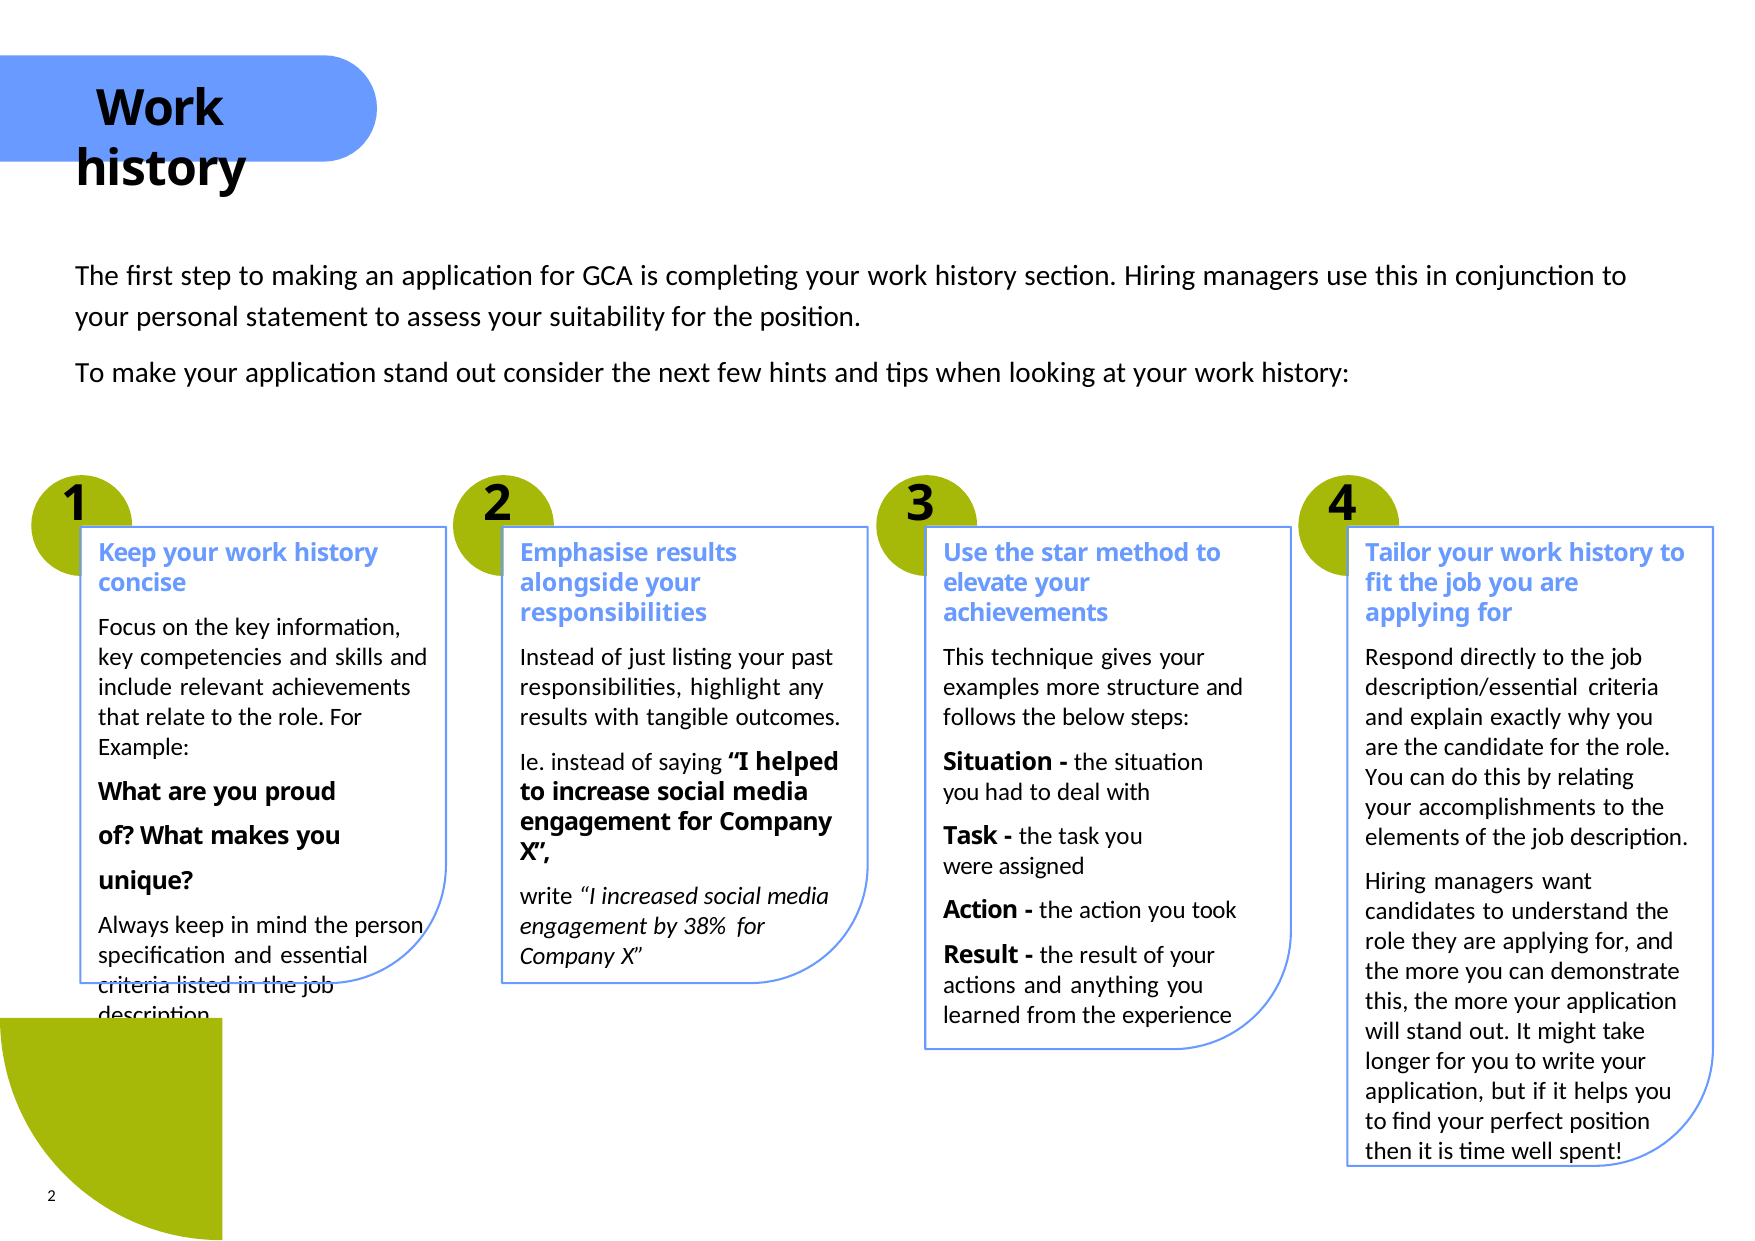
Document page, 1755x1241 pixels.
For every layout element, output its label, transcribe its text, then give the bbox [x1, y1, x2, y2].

text_box 2 [45, 1182, 58, 1207]
text_box Tailor your work history to fit the job you are applying for Respond directly to the job description/essential criteria and explain exactly why you are the candidate for the role. You can do this by relating your accomplishments to the elements of the job description. Hiring managers want candidates to understand the role they are applying for, and the more you can demonstrate this, the more your application will stand out. It might take longer for you to write your application, but if it helps you to find your perfect position then it is time well spent! [1363, 534, 1698, 1138]
text_box [1298, 533, 1346, 576]
text_box The first step to making an application for GCA is completing your work history section. Hiring managers use this in conjunction to your personal statement to assess your suitability for the position. To make your application stand out consider the next few hints and tips when looking at your work history: [72, 247, 1645, 392]
text_box [0, 55, 378, 162]
text_box [1358, 476, 1400, 525]
text_box Keep your work history concise Focus on the key information, key competencies and skills and include relevant achievements that relate to the role. For Example: What are you proud of? What makes you unique? Always keep in mind the person specification and essential criteria listed in the job description [96, 533, 443, 957]
text_box Emphasise results alongside your responsibilities Instead of just listing your past responsibilities, highlight any results with tangible outcomes. Ie. instead of saying “I helped to increase social media engagement for Company X”, write “I increased social media engagement by 38% for Company X” [517, 534, 849, 913]
text_box Use the star method to elevate your achievements This technique gives your examples more structure and follows the below steps: Situation - the situation you had to deal with Task - the task you were assigned Action - the action you took Result - the result of your actions and anything you learned from the experience [940, 534, 1250, 1002]
text_box [453, 533, 500, 576]
text_box [0, 1017, 223, 1241]
text_box [31, 480, 79, 576]
text_box [876, 533, 924, 576]
text_box 1 2 3 4 [59, 468, 1358, 533]
title Work history [72, 73, 359, 138]
